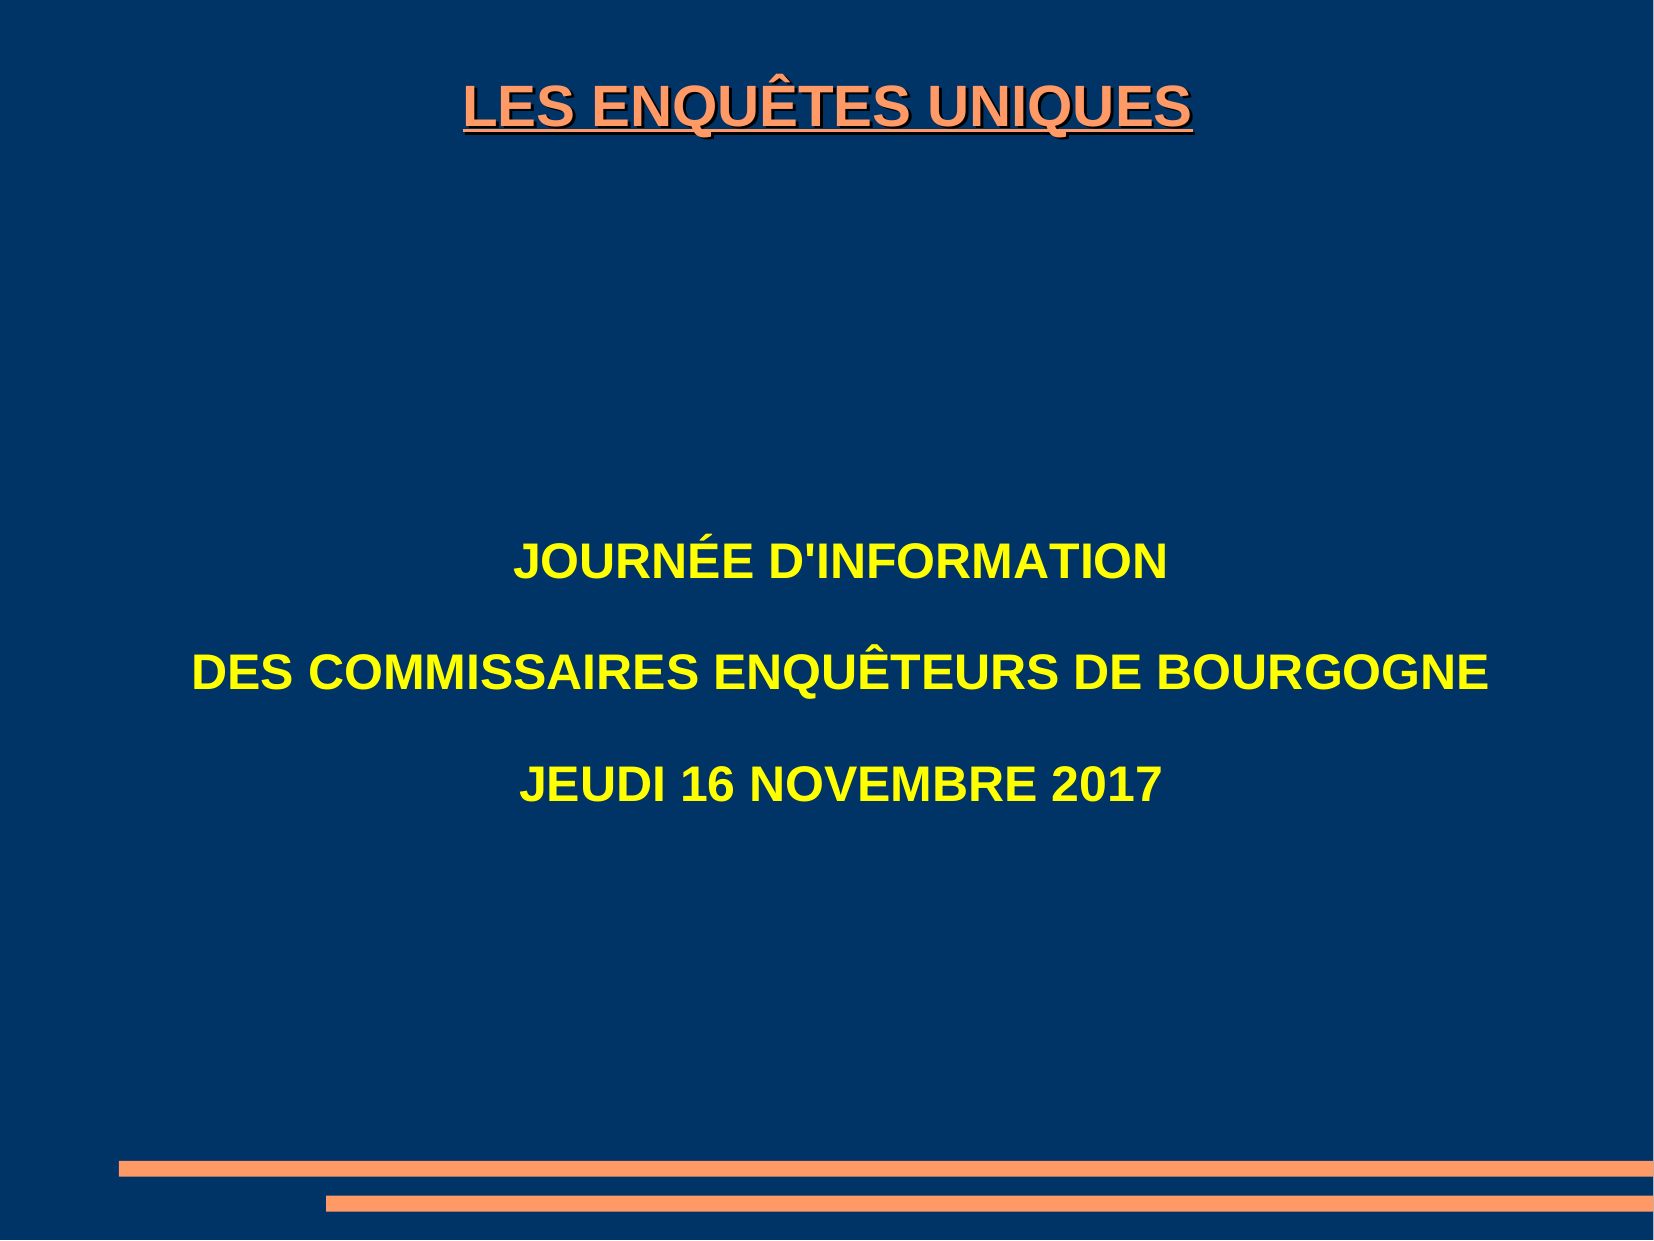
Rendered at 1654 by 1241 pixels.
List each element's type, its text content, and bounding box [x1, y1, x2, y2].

subtitle JOURNÉE D'INFORMATION DES COMMISSAIRES ENQUÊTEURS DE BOURGOGNE JEUDI 16 NOVEMBRE 2017 [121, 212, 1561, 1132]
title LES ENQUÊTES UNIQUES [121, 46, 1534, 166]
